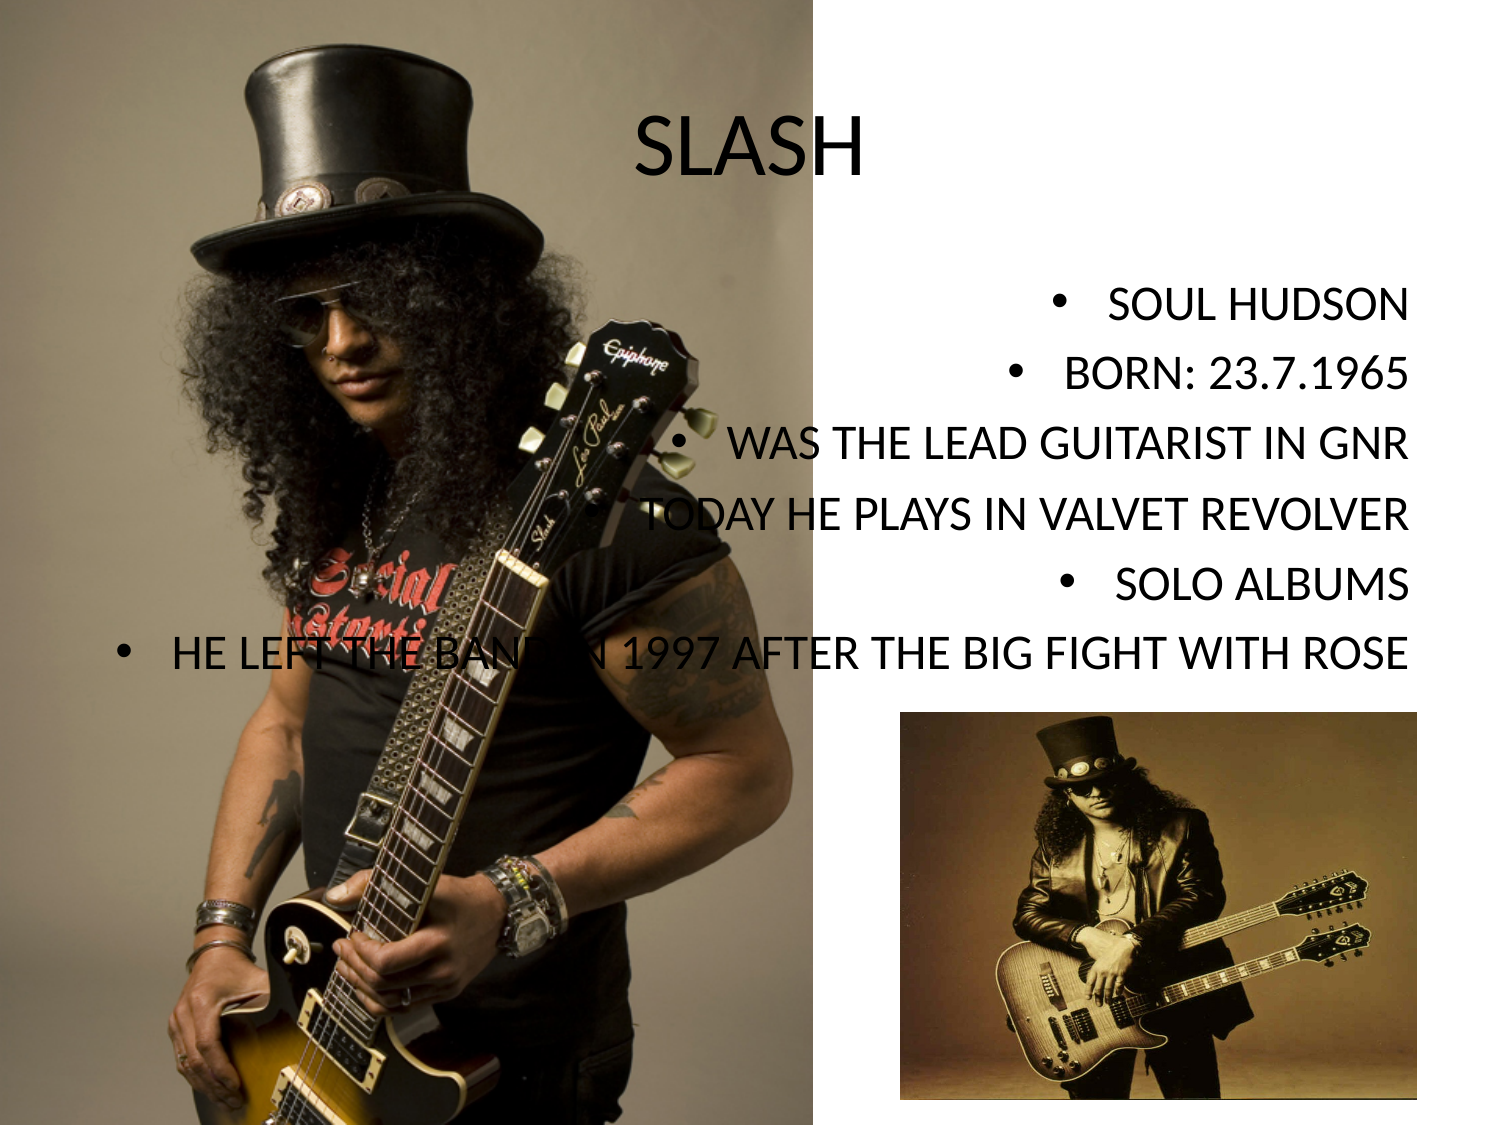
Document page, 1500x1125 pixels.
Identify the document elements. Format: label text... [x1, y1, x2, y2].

picture [900, 712, 1417, 1100]
list SOUL HUDSON BORN: 23.7.1965 WAS THE LEAD GUITARIST IN GNR TODAY HE PLAYS IN VALVET REVOLVER SOLO ALBUMS HE LEFT THE BAND IN 1997 AFTER THE BIG FIGHT WITH ROSE [75, 262, 1425, 1005]
picture [0, 0, 813, 1125]
title SLASH [75, 45, 1425, 233]
